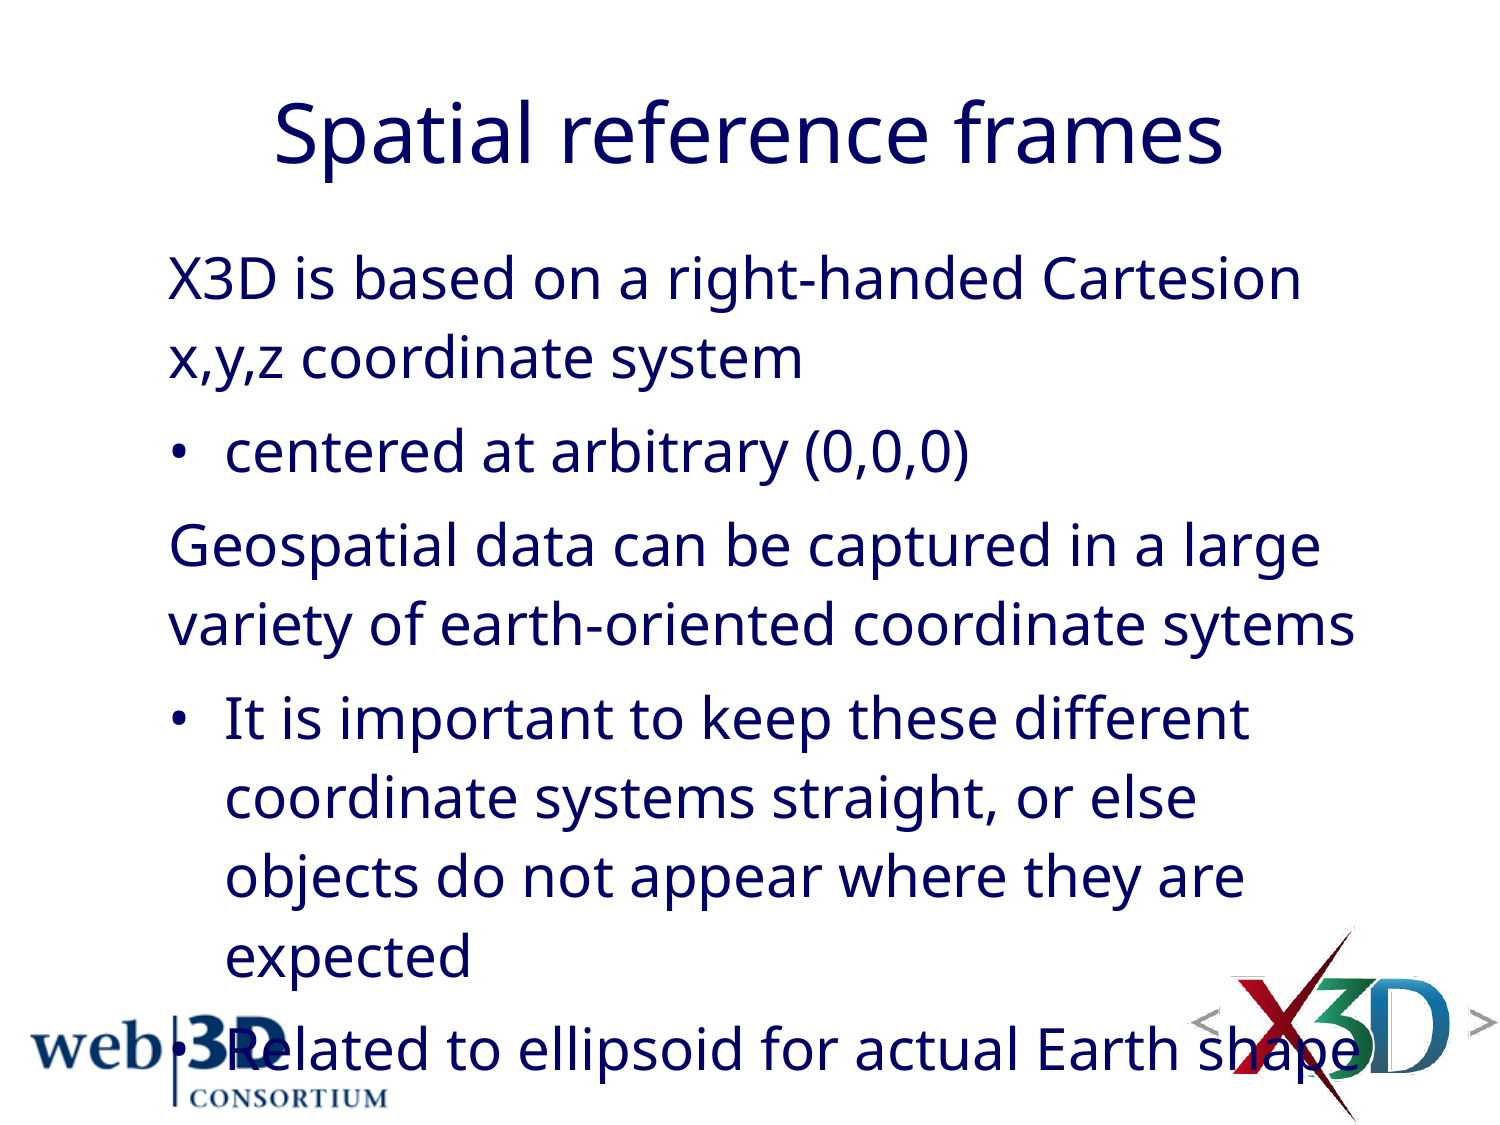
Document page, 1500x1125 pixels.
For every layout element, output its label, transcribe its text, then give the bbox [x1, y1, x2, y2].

picture [404, 1042, 413, 1066]
picture [12, 998, 413, 1118]
title Spatial reference frames [112, 44, 1388, 218]
list X3D is based on a right-handed Cartesion x,y,z coordinate system centered at arbitrary (0,0,0) Geospatial data can be captured in a large variety of earth-oriented coordinate sytems It is important to keep these different coordinate systems straight, or else objects do not appear where they are expected Related to ellipsoid for actual Earth shape [112, 237, 1388, 986]
picture [1187, 926, 1500, 1125]
